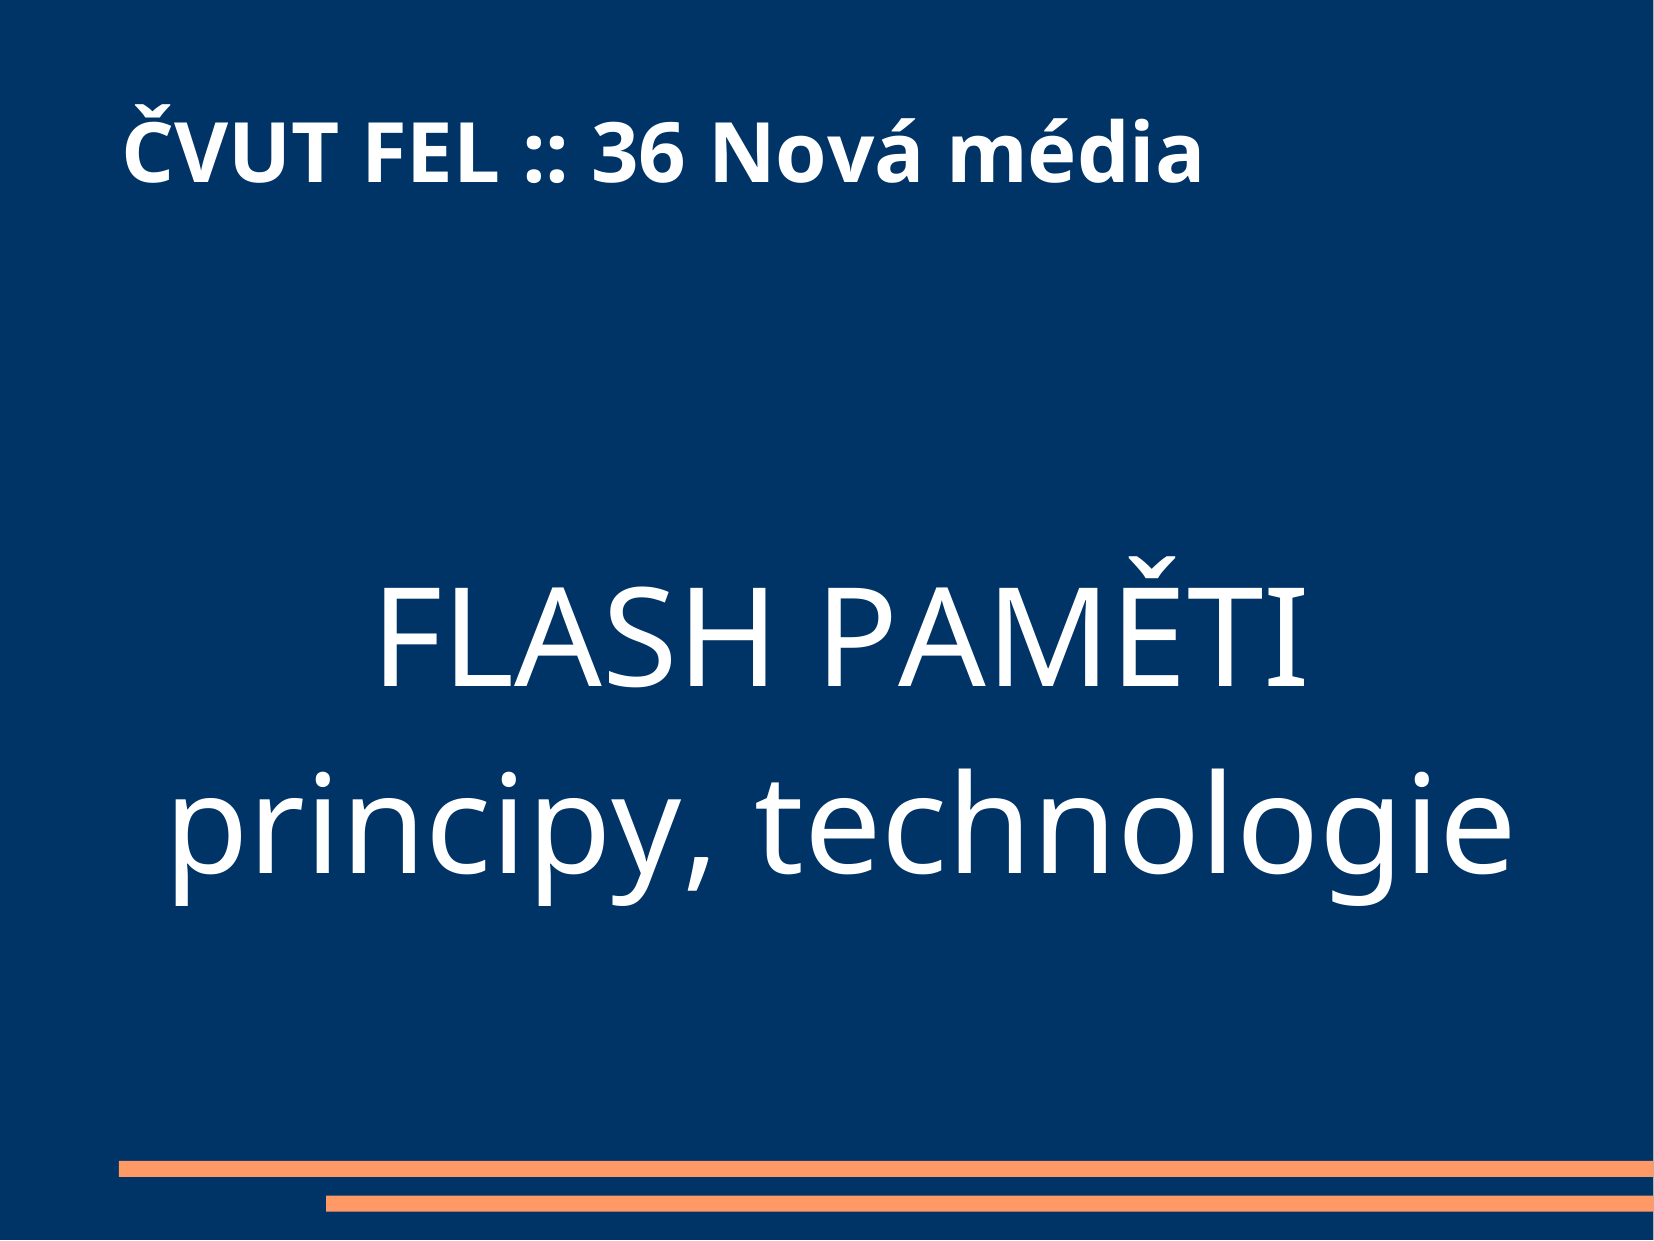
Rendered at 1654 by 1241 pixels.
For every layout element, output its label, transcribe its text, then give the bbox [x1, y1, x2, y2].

title ČVUT FEL :: 36 Nová média [121, 46, 1534, 254]
subtitle FLASH PAMĚTI principy, technologie [121, 322, 1561, 1133]
